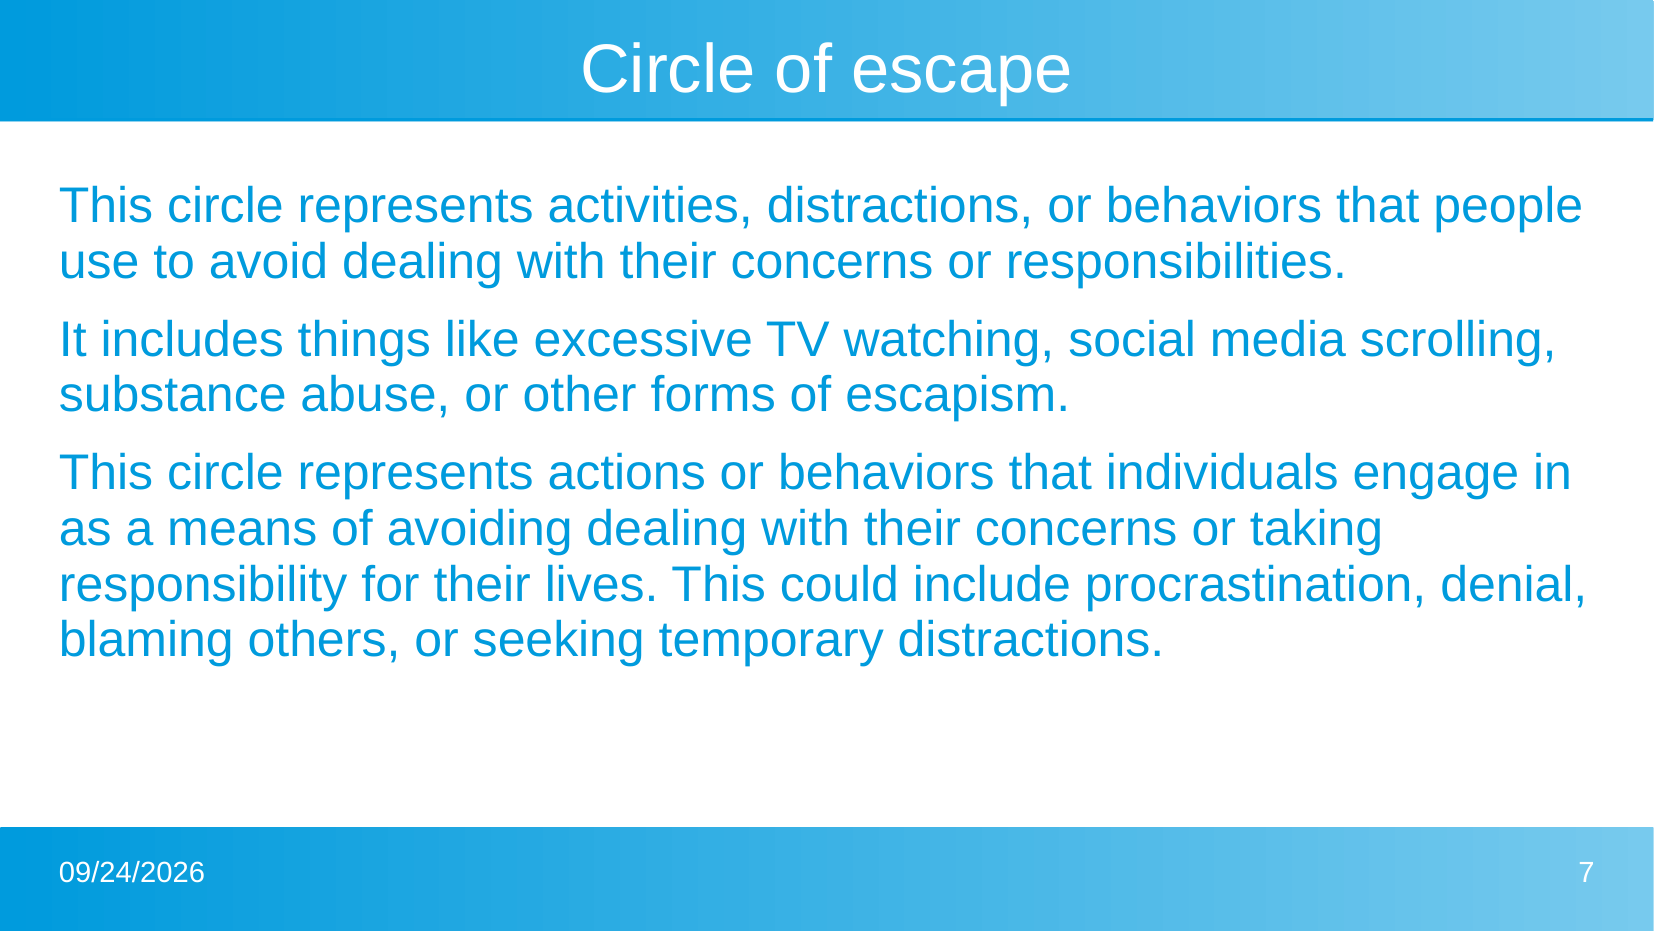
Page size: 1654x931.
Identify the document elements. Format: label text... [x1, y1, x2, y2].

title Circle of escape [59, 29, 1595, 108]
list This circle represents activities, distractions, or behaviors that people use to avoid dealing with their concerns or responsibilities. It includes things like excessive TV watching, social media scrolling, substance abuse, or other forms of escapism. This circle represents actions or behaviors that individuals engage in as a means of avoiding dealing with their concerns or taking responsibility for their lives. This could include procrastination, denial, blaming others, or seeking temporary distractions. [59, 177, 1595, 768]
